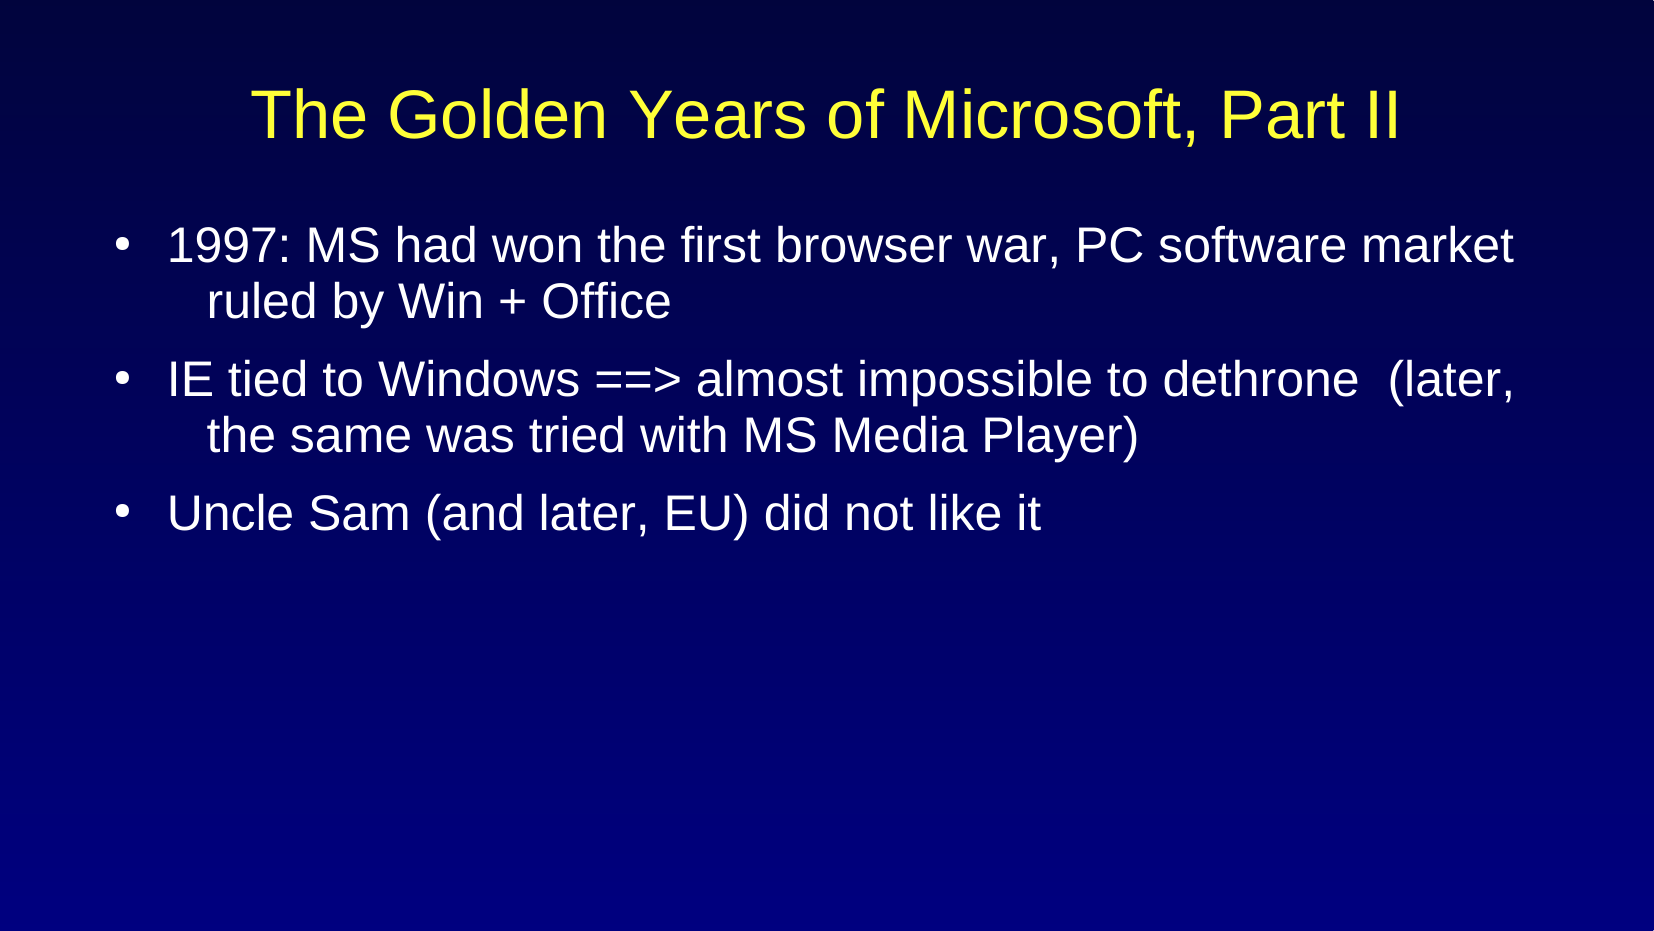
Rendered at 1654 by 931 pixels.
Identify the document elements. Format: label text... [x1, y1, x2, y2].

list 1997: MS had won the first browser war, PC software market ruled by Win + Office IE tied to Windows ==> almost impossible to dethrone (later, the same was tried with MS Media Player) Uncle Sam (and later, EU) did not like it [82, 217, 1571, 758]
title The Golden Years of Microsoft, Part II [82, 37, 1571, 193]
